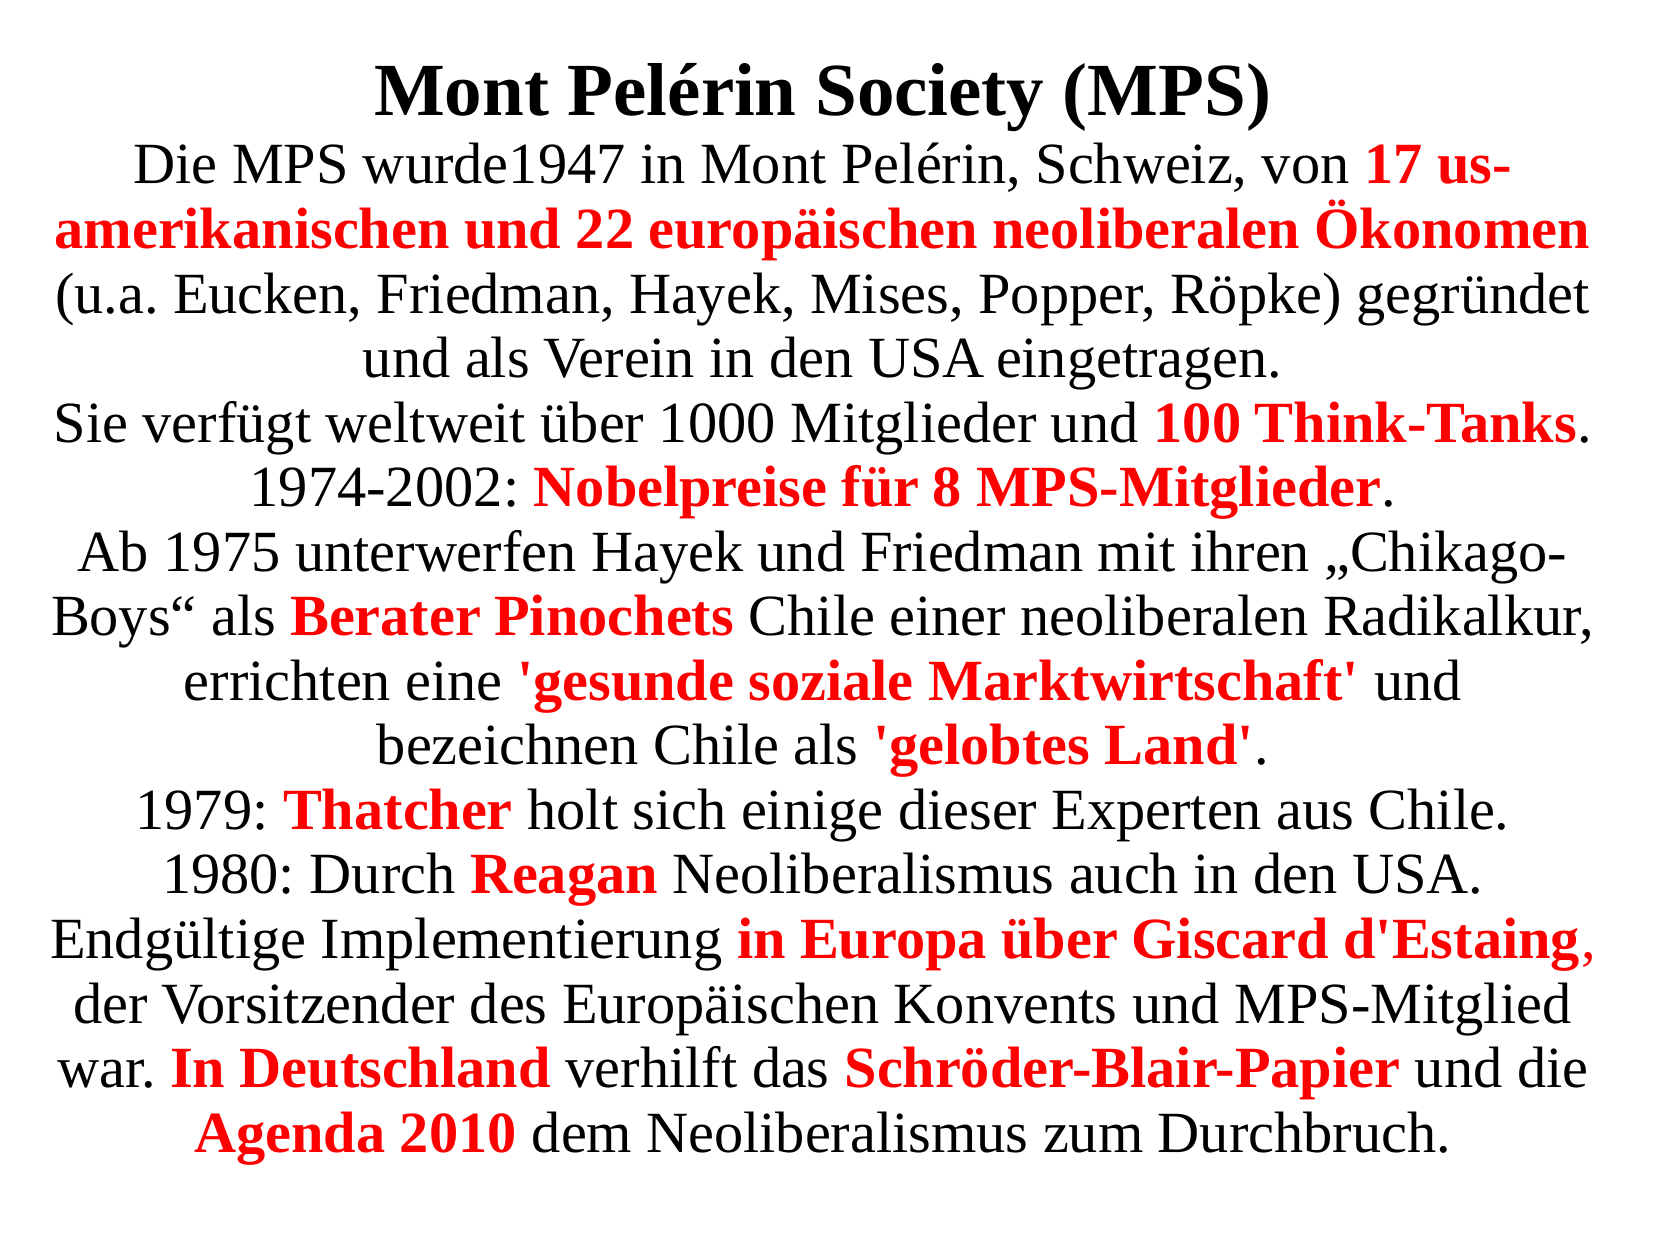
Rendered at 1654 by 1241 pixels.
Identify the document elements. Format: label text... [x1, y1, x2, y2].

text_box Mont Pelérin Society (MPS) Die MPS wurde1947 in Mont Pelérin, Schweiz, von 17 us-amerikanischen und 22 europäischen neoliberalen Ökonomen (u.a. Eucken, Friedman, Hayek, Mises, Popper, Röpke) gegründet und als Verein in den USA eingetragen. Sie verfügt weltweit über 1000 Mitglieder und 100 Think-Tanks. 1974-2002: Nobelpreise für 8 MPS-Mitglieder. Ab 1975 unterwerfen Hayek und Friedman mit ihren „Chikago-Boys“ als Berater Pinochets Chile einer neoliberalen Radikalkur, errichten eine 'gesunde soziale Marktwirtschaft' und bezeichnen Chile als 'gelobtes Land'. 1979: Thatcher holt sich einige dieser Experten aus Chile. 1980: Durch Reagan Neoliberalismus auch in den USA. Endgültige Implementierung in Europa über Giscard d'Estaing, der Vorsitzender des Europäischen Konvents und MPS-Mitglied war. In Deutschland verhilft das Schröder-Blair-Papier und die Agenda 2010 dem Neoliberalismus zum Durchbruch. [35, 41, 1619, 1241]
